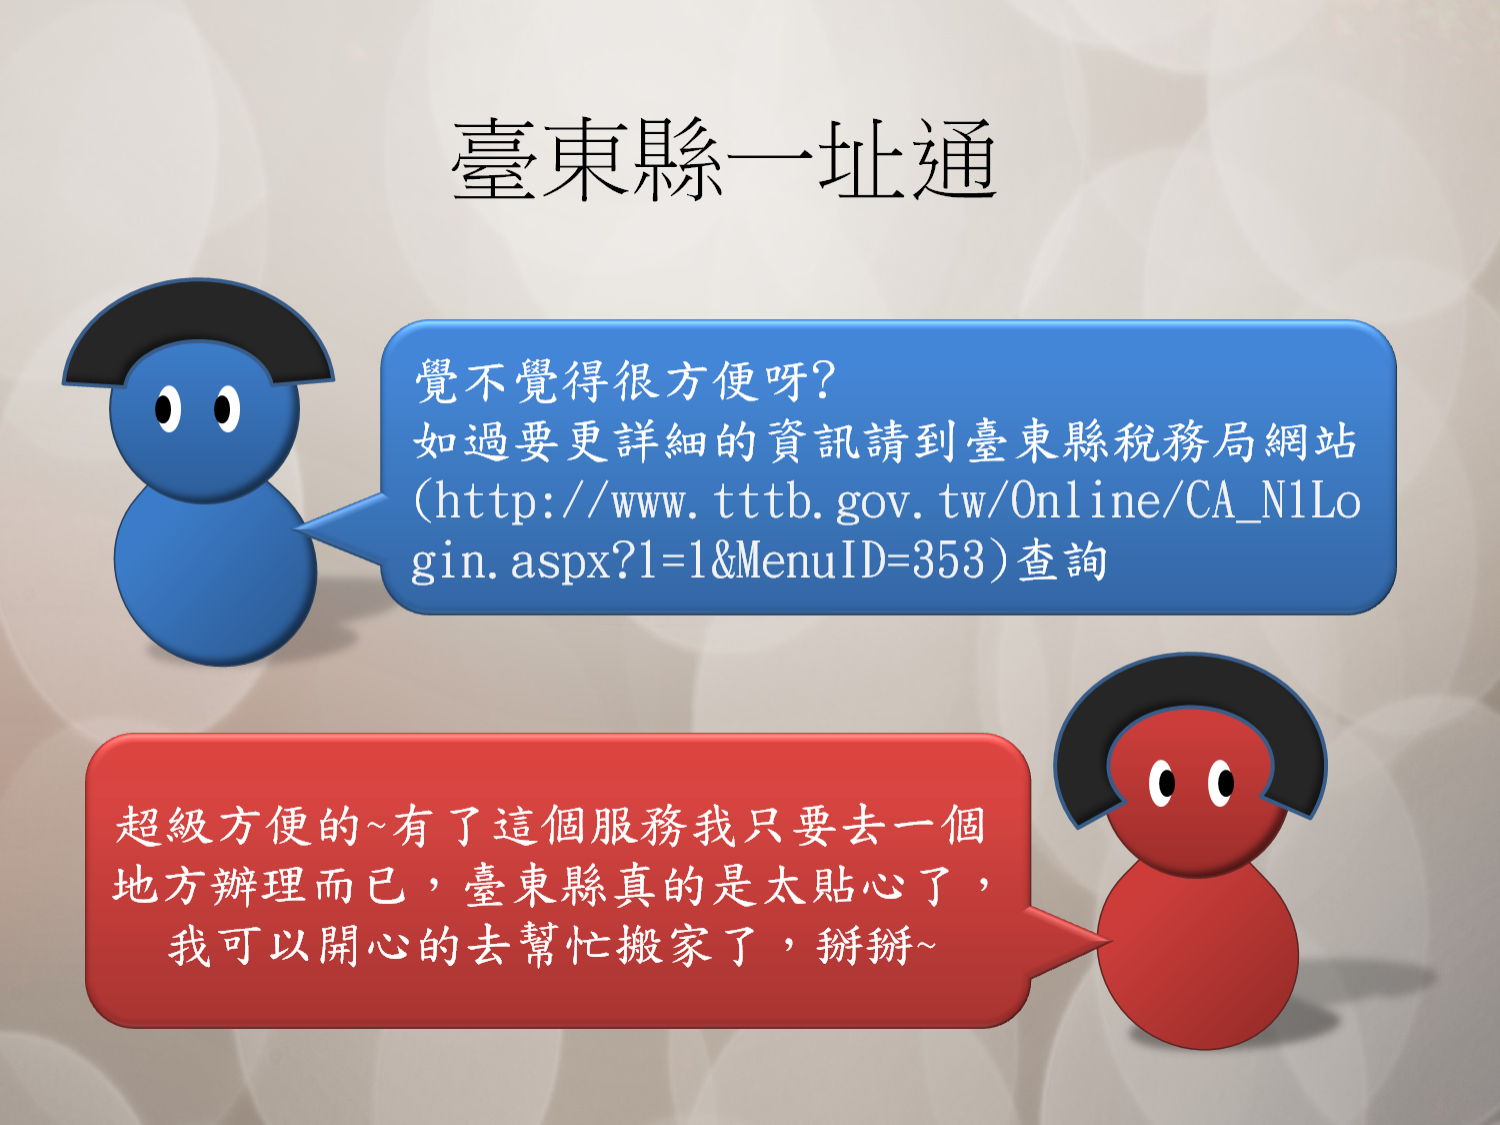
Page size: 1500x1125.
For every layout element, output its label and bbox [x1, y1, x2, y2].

picture [48, 61, 1452, 1064]
